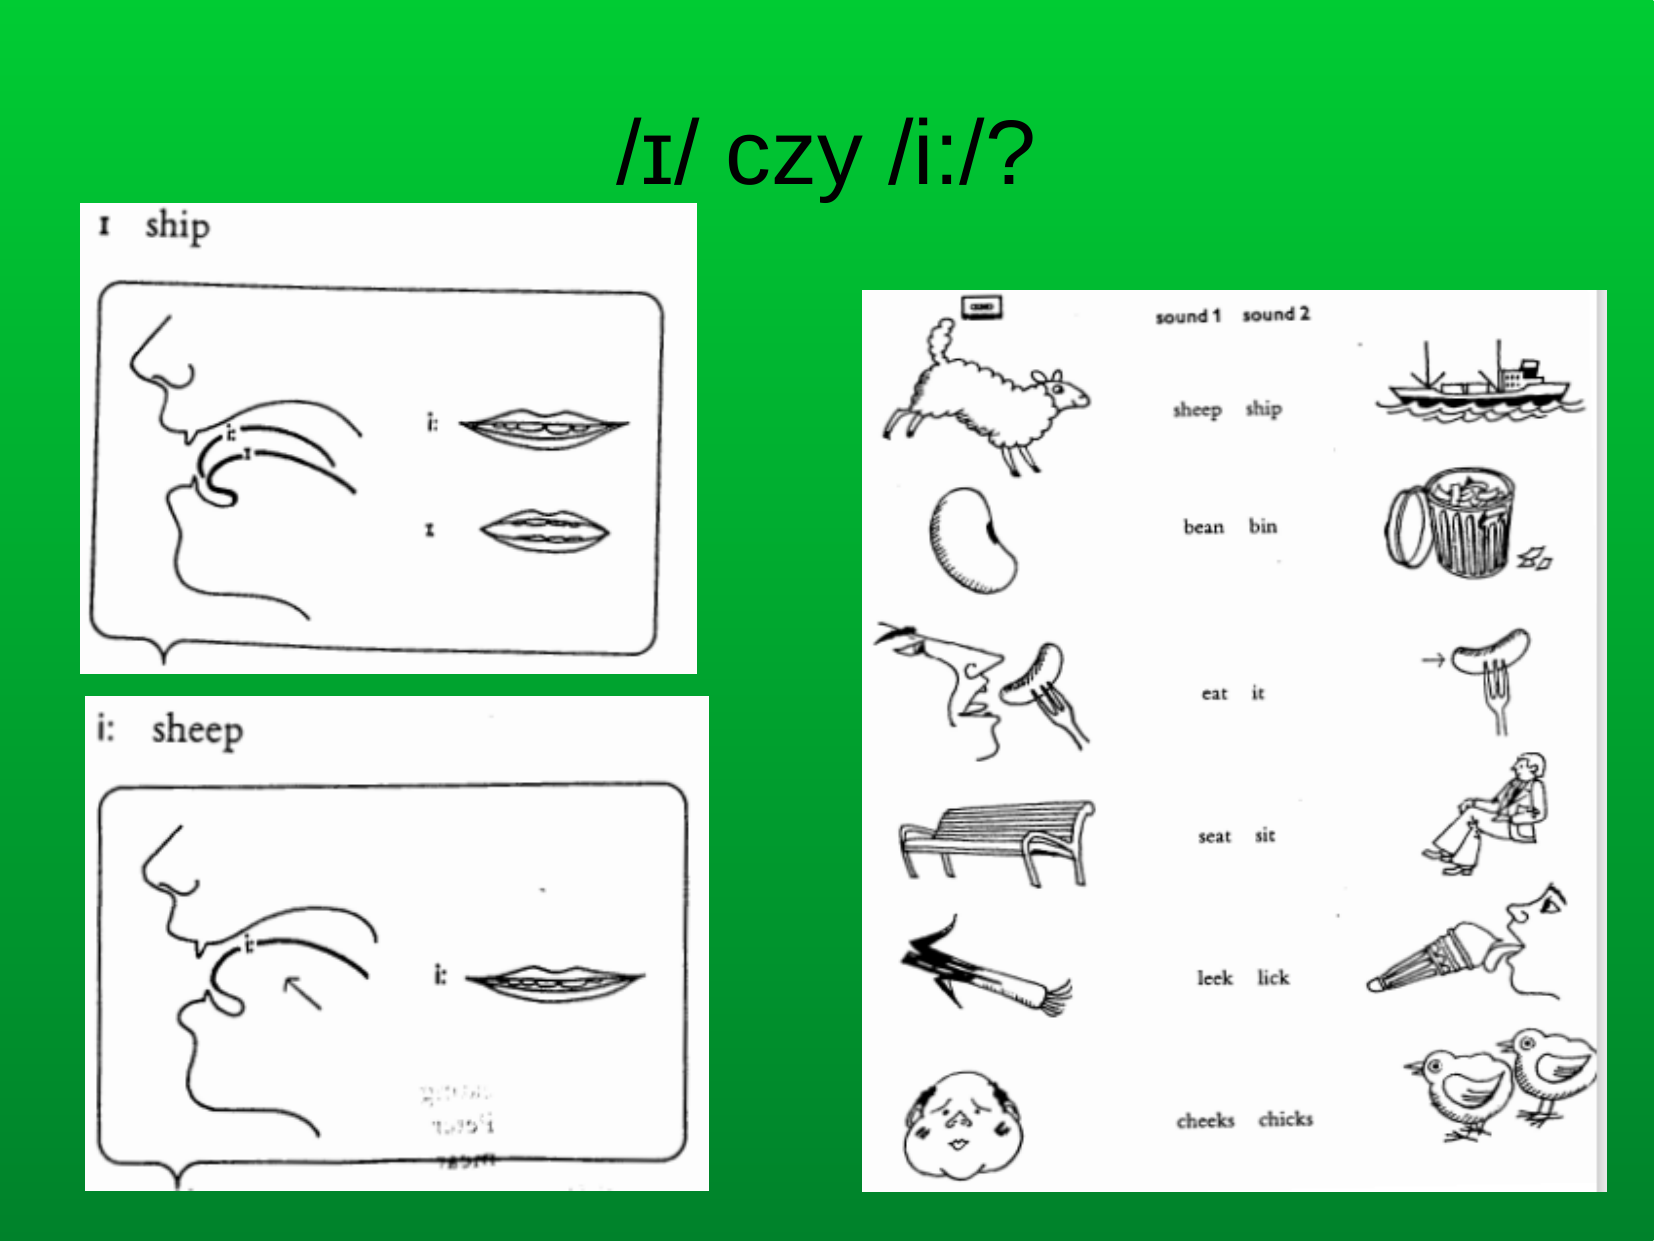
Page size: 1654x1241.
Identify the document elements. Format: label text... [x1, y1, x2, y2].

list [82, 290, 862, 1109]
picture [862, 290, 1607, 1192]
title /ɪ/ czy /i:/? [82, 49, 1571, 257]
picture [80, 203, 697, 674]
picture [85, 696, 709, 1191]
